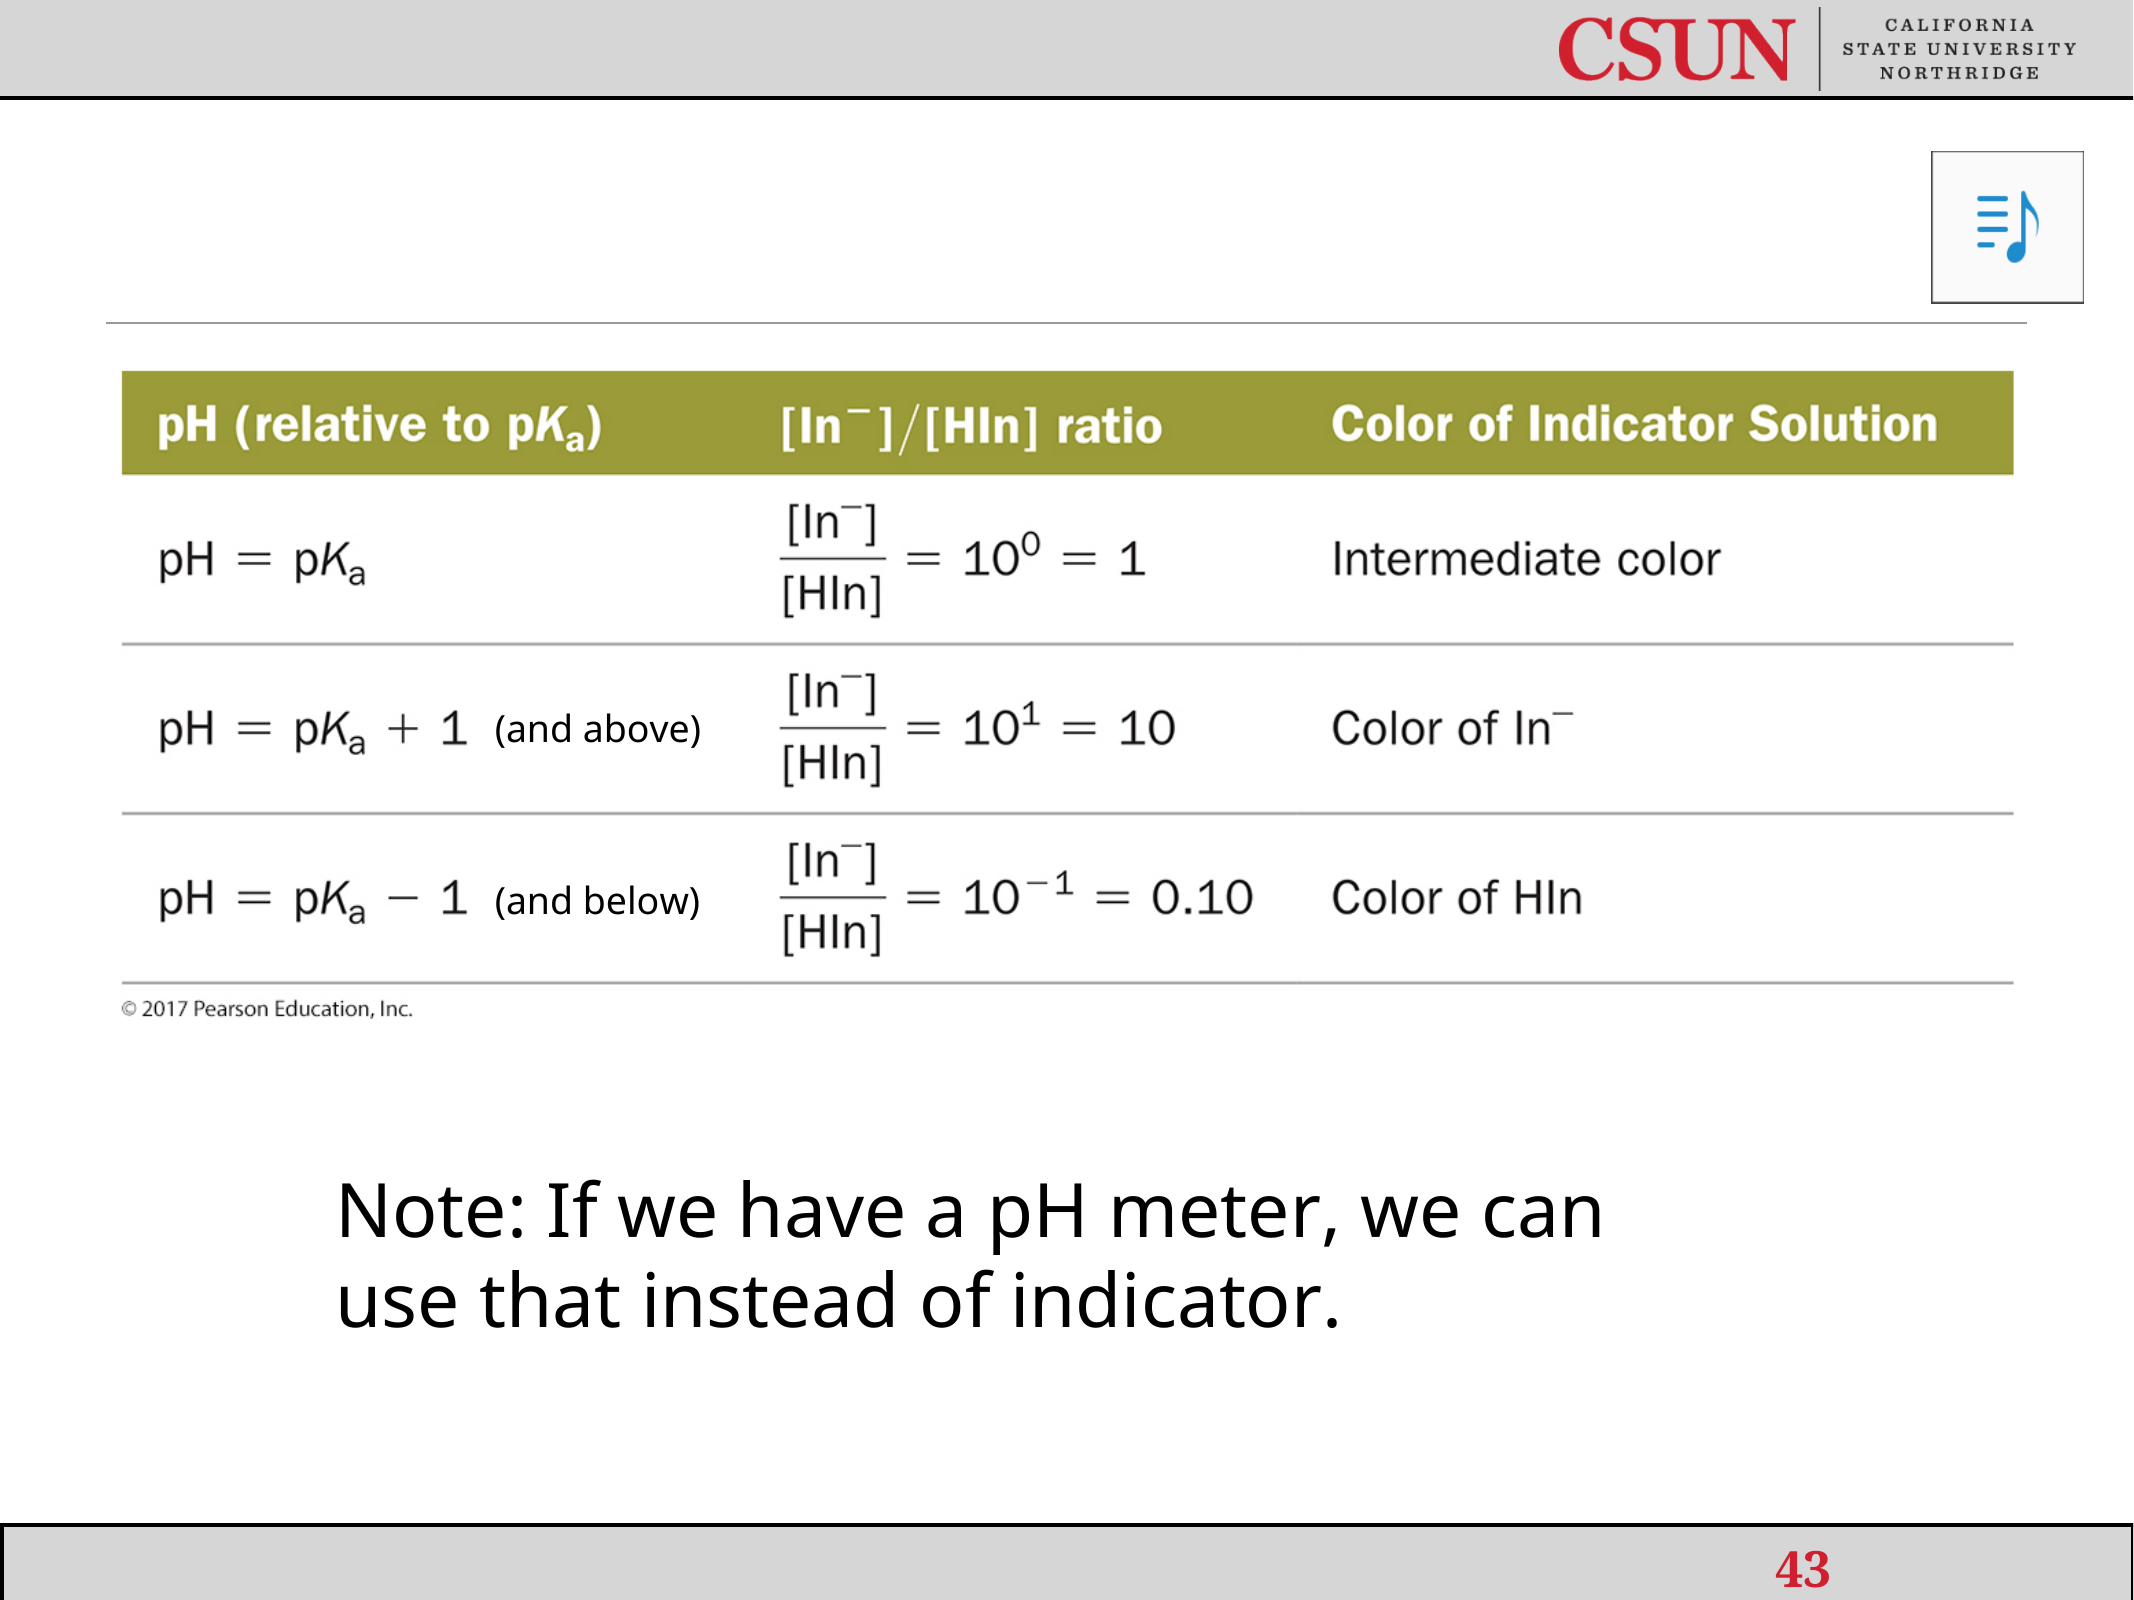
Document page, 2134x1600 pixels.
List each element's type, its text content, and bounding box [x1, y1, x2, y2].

text_box (and above) [480, 697, 737, 758]
text_box Note: If we have a pH meter, we can use that instead of indicator. [320, 1155, 1726, 1351]
picture [1559, 7, 2076, 91]
picture [107, 356, 2029, 1030]
text_box [1930, 150, 2086, 305]
text_box (and below) [480, 869, 733, 930]
